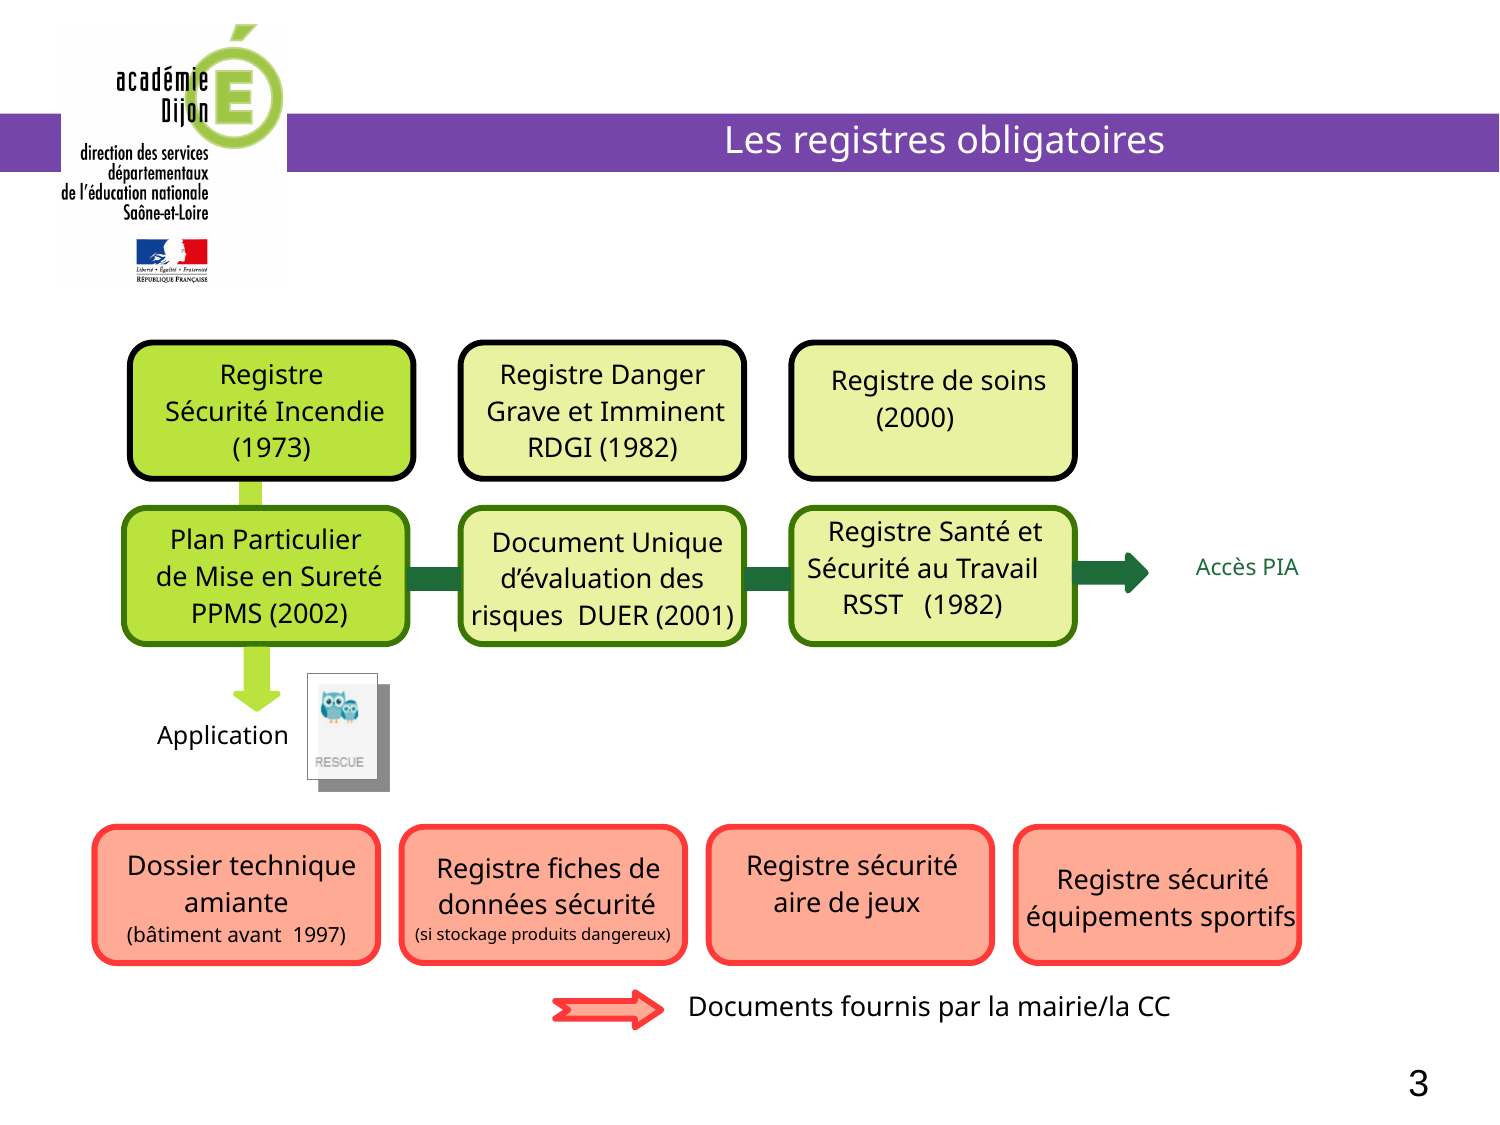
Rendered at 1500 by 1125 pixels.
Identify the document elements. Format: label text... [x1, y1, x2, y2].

text_box Registre Danger Grave et Imminent RDGI (1982) [460, 342, 745, 479]
text_box Registre fiches de données sécurité (si stockage produits dangereux) [401, 826, 686, 964]
text_box Document Unique d’évaluation des risques DUER (2001) [460, 507, 745, 645]
text_box Plan Particulier de Mise en Sureté PPMS (2002) [123, 507, 408, 645]
text_box Registre sécurité équipements sportifs [1015, 826, 1300, 964]
text_box Registre sécurité aire de jeux [708, 826, 993, 964]
text_box Application [142, 710, 308, 826]
text_box Accès PIA [1181, 543, 1453, 591]
text_box [47, 289, 1441, 1095]
text_box Documents fournis par la mairie/la CC [673, 980, 1500, 1033]
text_box Dossier technique amiante (bâtiment avant 1997) [94, 826, 379, 964]
text_box 3 [1393, 1051, 1493, 1108]
picture [61, 23, 284, 284]
text_box Registre Sécurité Incendie (1973) [129, 342, 414, 479]
text_box Registre de soins (2000) [791, 354, 1062, 477]
title Les registres obligatoires [75, 44, 1425, 233]
text_box Registre Santé et Sécurité au Travail RSST (1982) [792, 505, 1088, 671]
